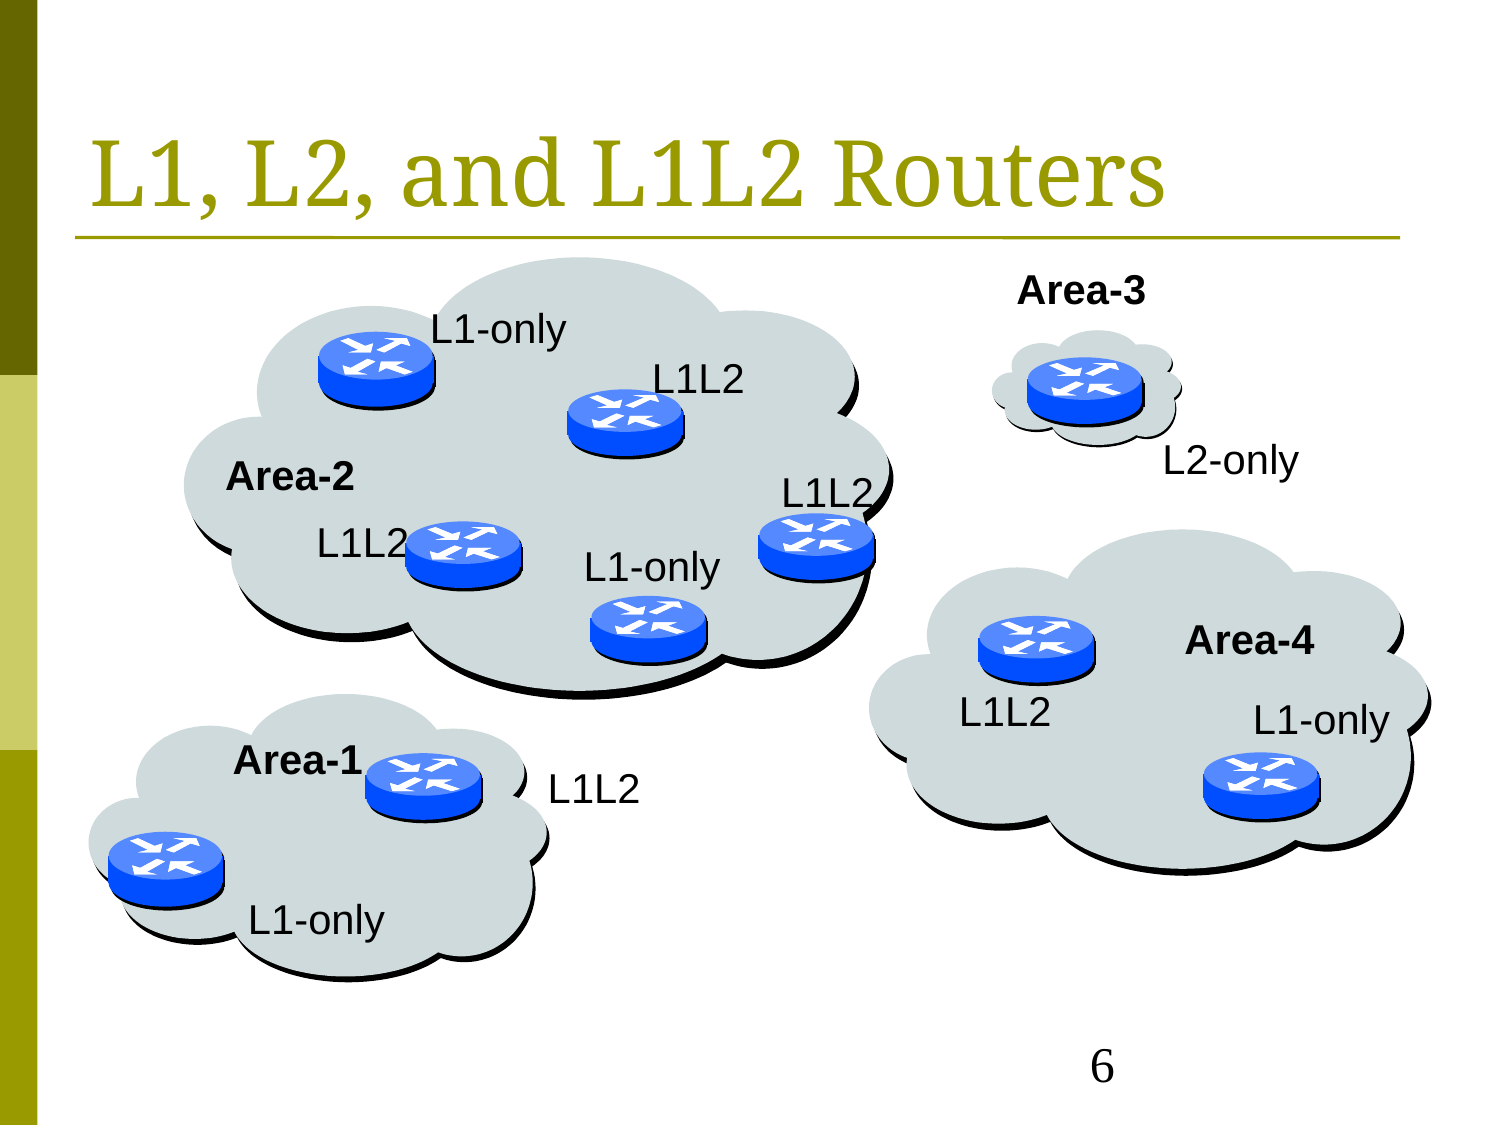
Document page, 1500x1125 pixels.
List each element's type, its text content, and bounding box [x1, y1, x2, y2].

text_box L1L2 [392, 545, 401, 554]
text_box L1-only [414, 294, 583, 360]
text_box Area-1 [205, 731, 379, 792]
text_box <number> [1074, 1025, 1425, 1101]
text_box Area-2 [198, 447, 371, 508]
text_box L1-only [1237, 685, 1406, 751]
text_box L1L2 [765, 458, 920, 524]
text_box L1L2 [532, 754, 686, 820]
text_box Area-3 [989, 260, 1163, 322]
text_box L1L2 [943, 676, 1098, 743]
text_box L2-only [1147, 425, 1315, 491]
text_box L1-only [232, 884, 401, 951]
picture [88, 257, 1443, 995]
text_box L1-only [568, 532, 737, 598]
text_box L1L2 [636, 344, 791, 410]
picture [991, 330, 1186, 453]
text_box L1L2 [301, 507, 455, 574]
title L1, L2, and L1L2 Routers [75, 45, 1426, 233]
text_box Area-4 [1157, 611, 1331, 672]
